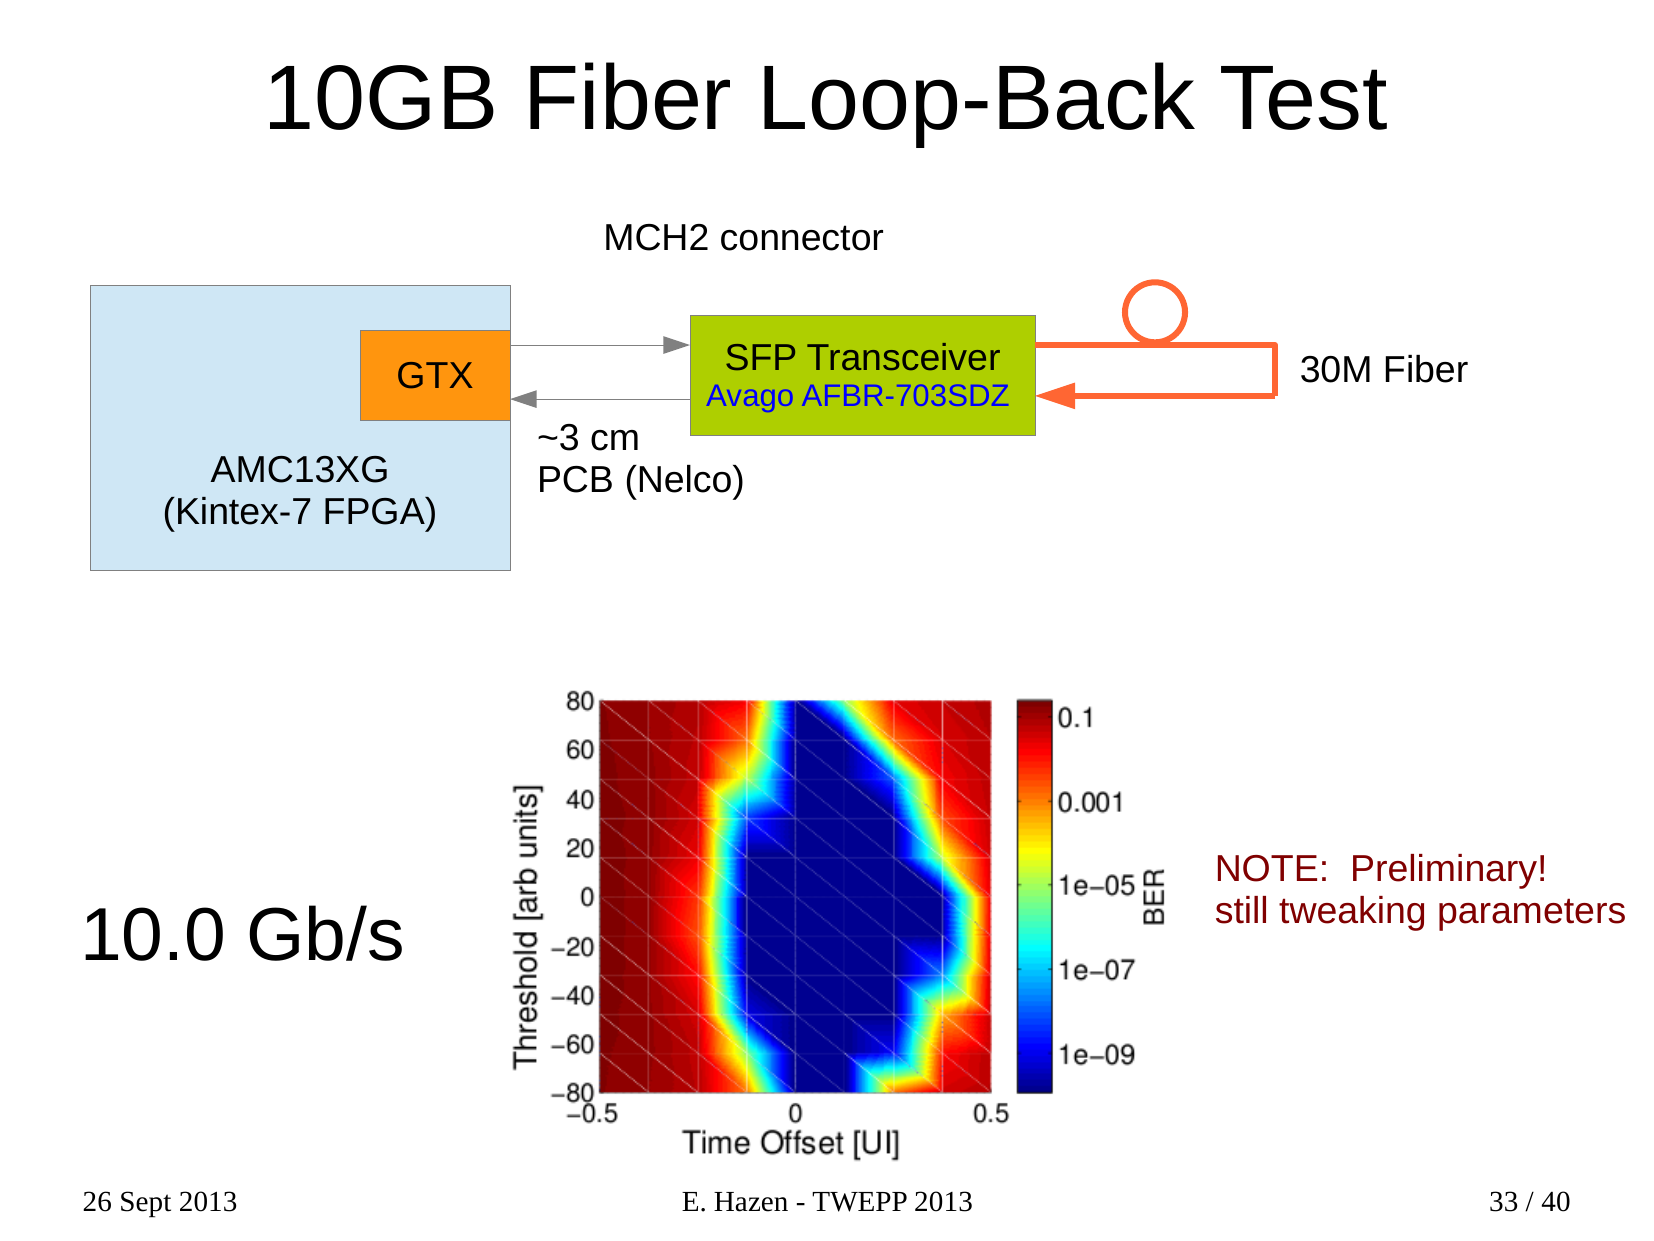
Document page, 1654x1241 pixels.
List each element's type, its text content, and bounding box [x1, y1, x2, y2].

text_box 30M Fiber [1285, 341, 1484, 399]
title 10GB Fiber Loop-Back Test [82, 46, 1571, 149]
text_box MCH2 connector [588, 209, 900, 267]
text_box NOTE: Preliminary! still tweaking parameters [1200, 840, 1642, 939]
text_box GTX [360, 330, 511, 421]
text_box ~3 cm PCB (Nelco) [522, 409, 760, 508]
text_box AMC13XG (Kintex-7 FPGA) [90, 285, 511, 571]
picture [485, 674, 1172, 1174]
text_box SFP Transceiver Avago AFBR-703SDZ [690, 315, 1036, 436]
text_box 10.0 Gb/s [65, 885, 421, 984]
